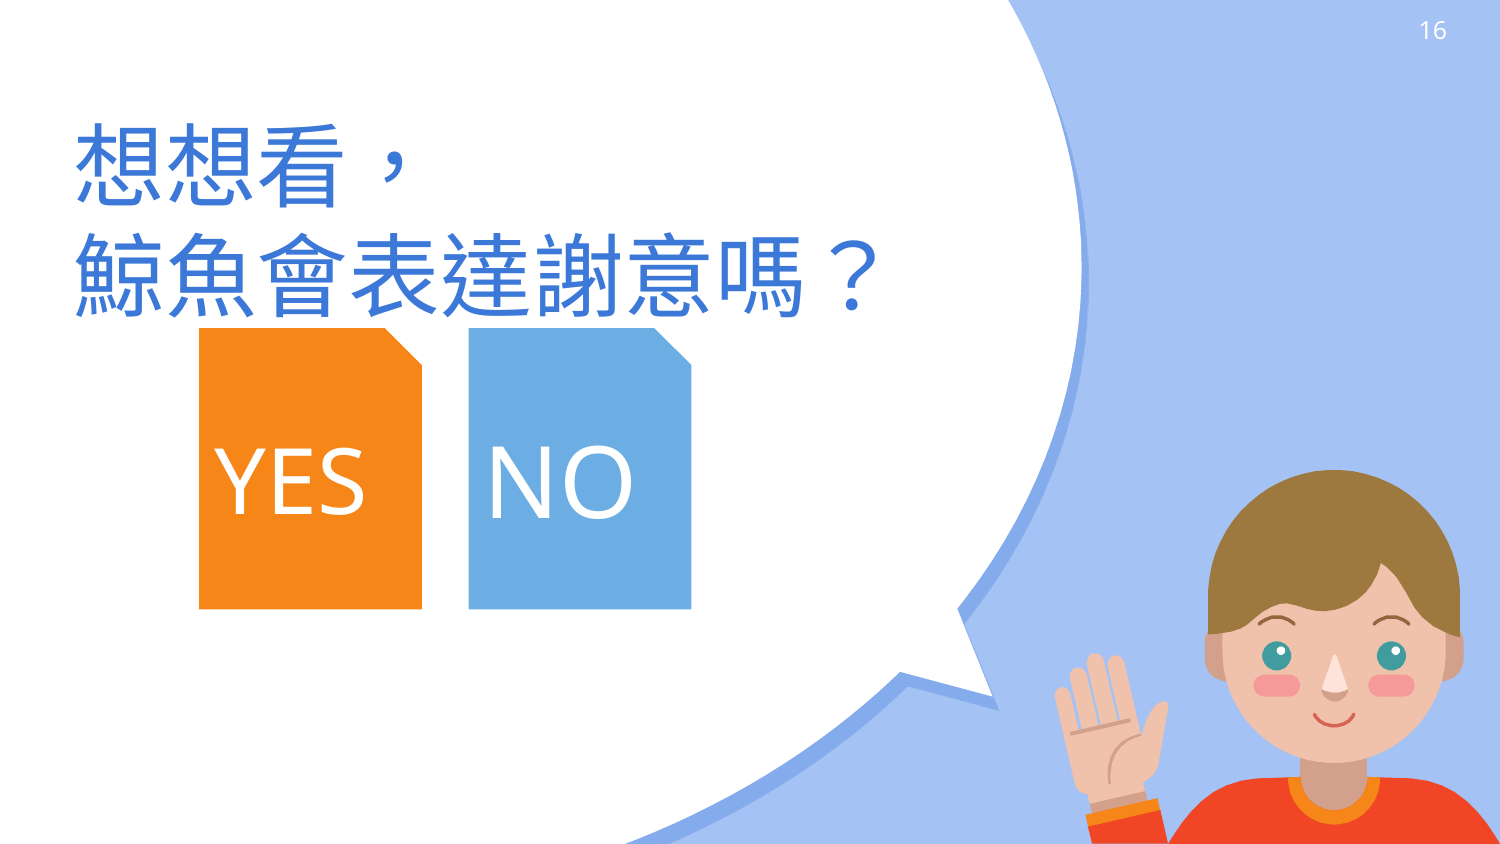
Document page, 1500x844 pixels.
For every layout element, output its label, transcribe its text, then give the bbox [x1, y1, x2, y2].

text_box 16 [1403, 0, 1494, 65]
text_box 想想看， 鯨魚會表達謝意嗎？ [58, 93, 1208, 284]
text_box [1054, 470, 1500, 844]
text_box NO [468, 328, 692, 610]
text_box YES [199, 328, 422, 610]
